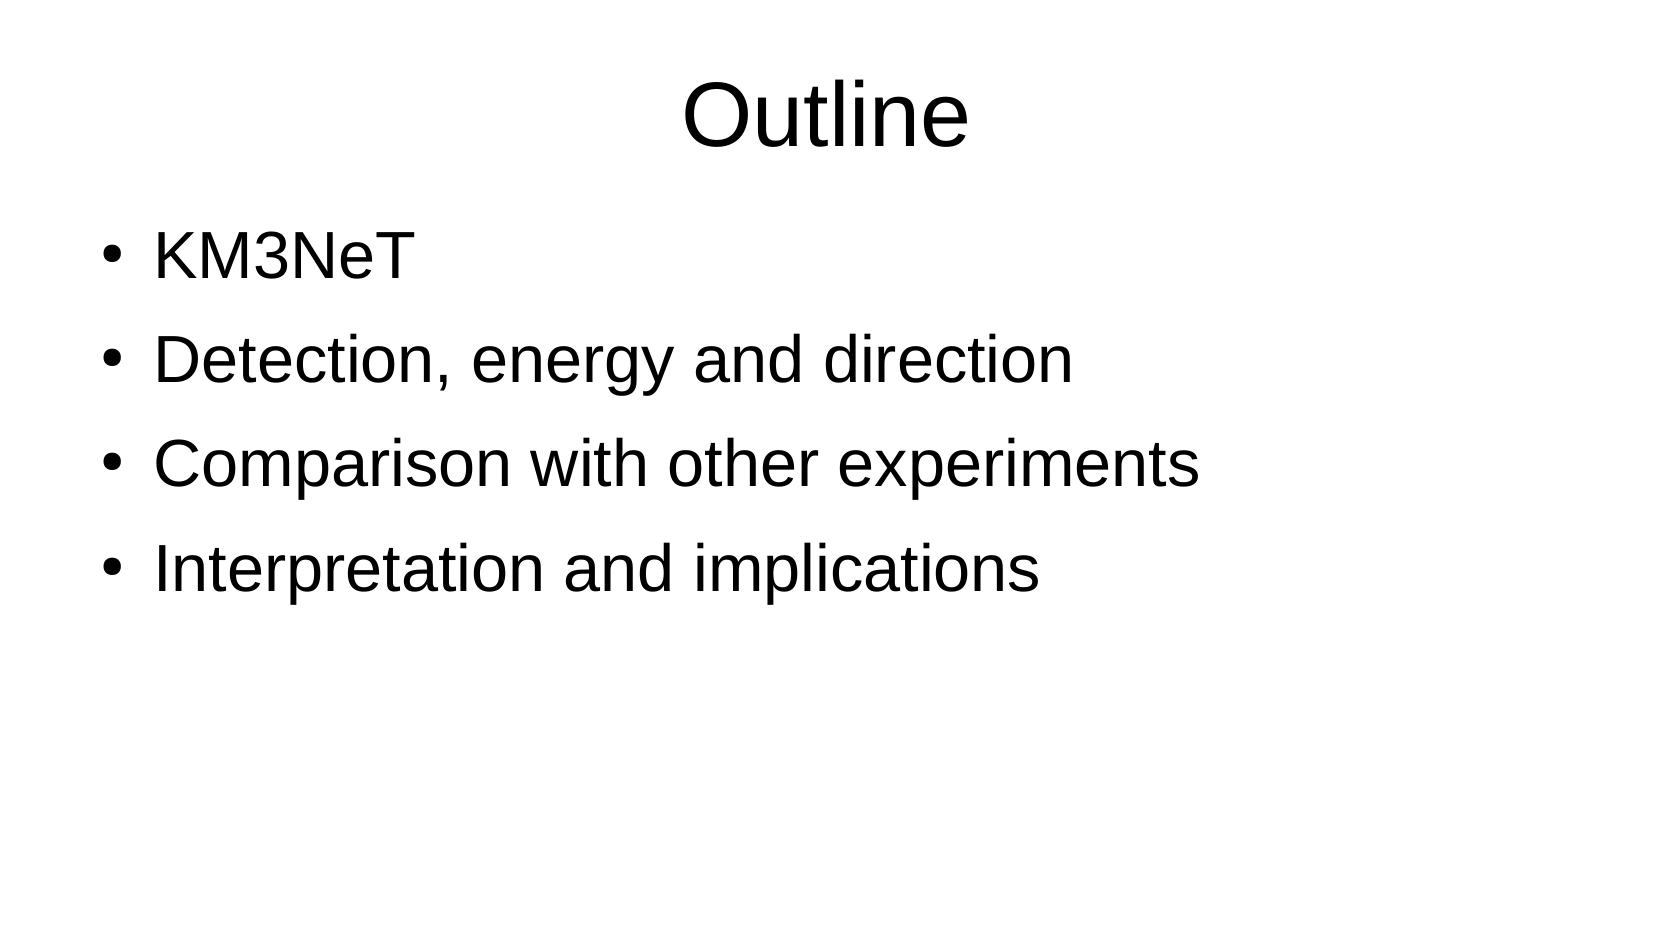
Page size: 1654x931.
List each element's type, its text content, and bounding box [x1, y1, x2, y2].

title Outline [82, 37, 1571, 193]
list KM3NeT Detection, energy and direction Comparison with other experiments Interpretation and implications [82, 217, 1571, 758]
